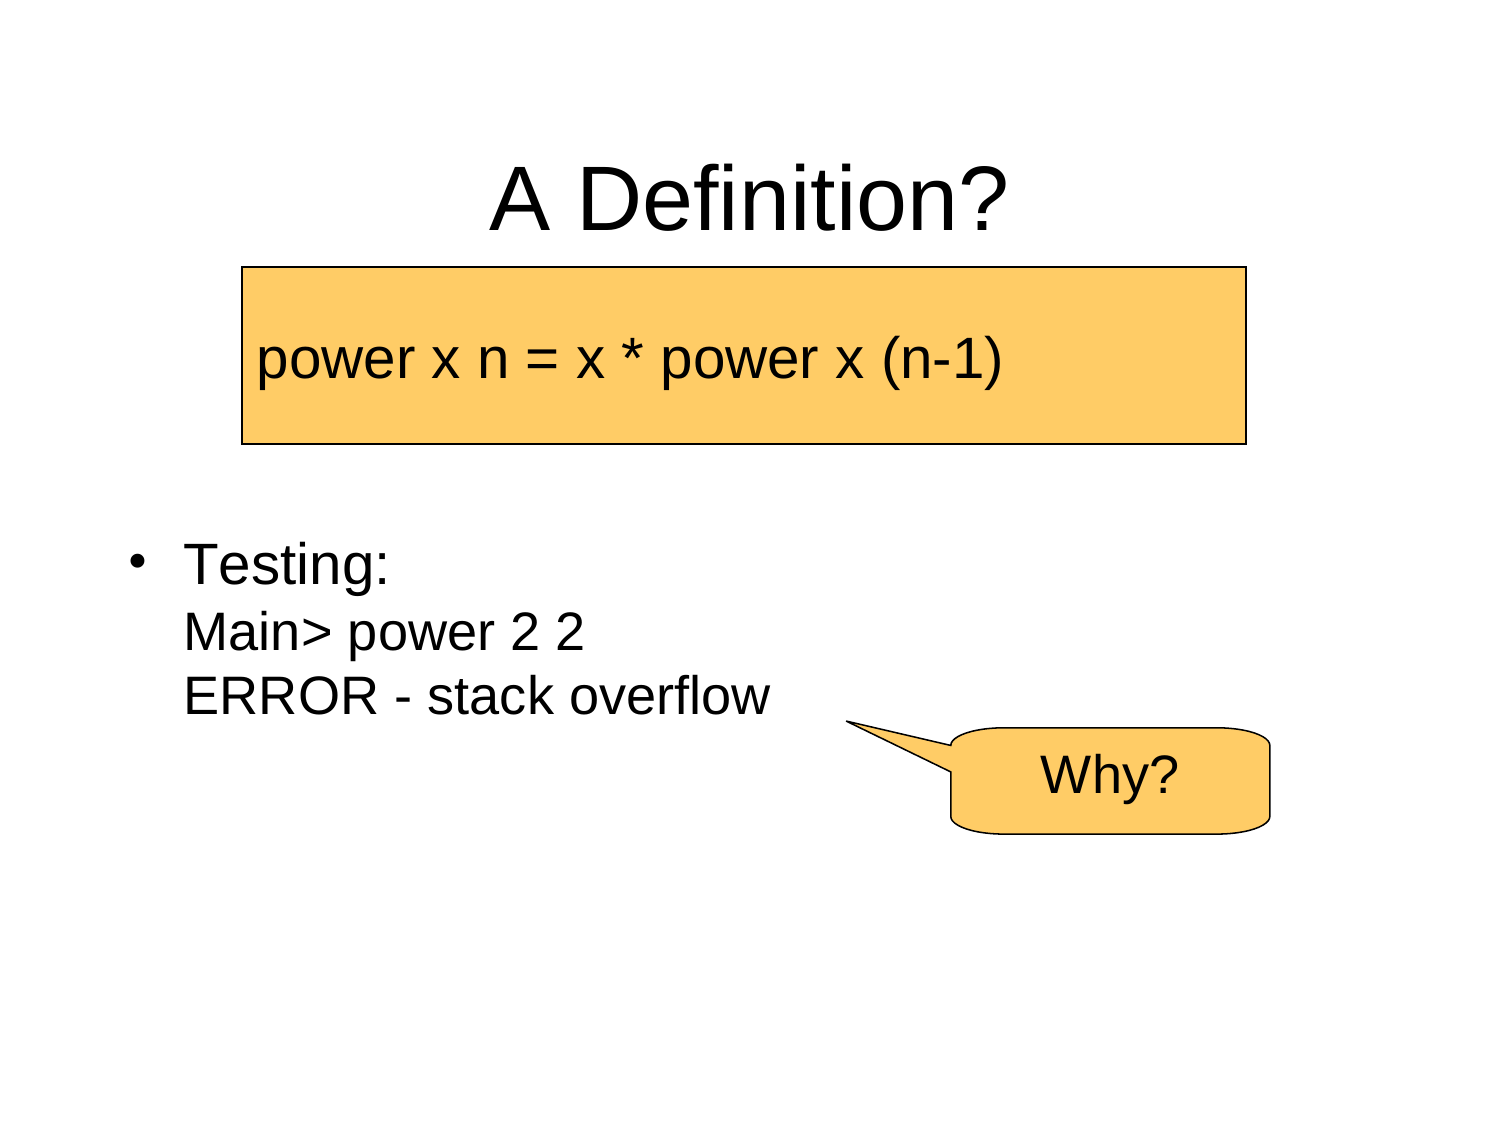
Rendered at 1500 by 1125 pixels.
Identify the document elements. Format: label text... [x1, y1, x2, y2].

text_box power x n = x * power x (n-1) [242, 267, 1247, 445]
title A Definition? [112, 99, 1388, 288]
text_box Why? [846, 721, 1270, 835]
list Testing: Main> power 2 2 ERROR - stack overflow [112, 324, 1388, 1000]
